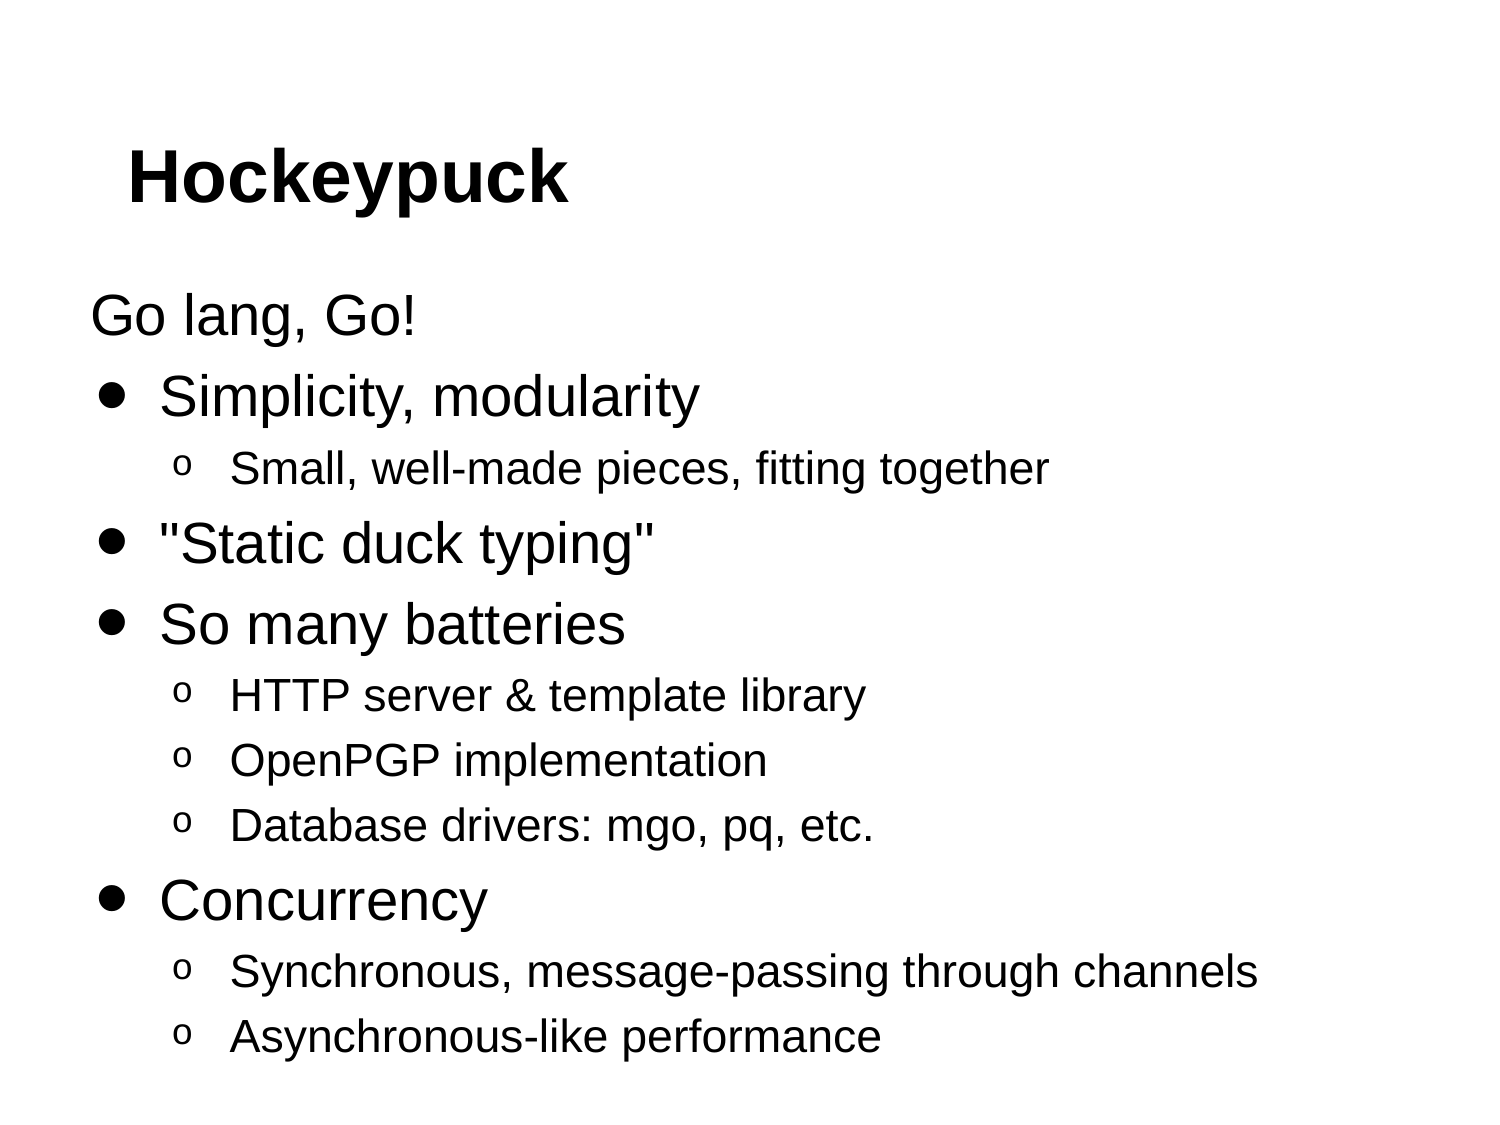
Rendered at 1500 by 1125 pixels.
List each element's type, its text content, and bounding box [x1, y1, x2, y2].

title Hockeypuck [75, 45, 1425, 233]
list Go lang, Go! Simplicity, modularity Small, well-made pieces, fitting together "Static duck typing" So many batteries HTTP server & template library OpenPGP implementation Database drivers: mgo, pq, etc. Concurrency Synchronous, message-passing through channels Asynchronous-like performance [75, 262, 1425, 1078]
